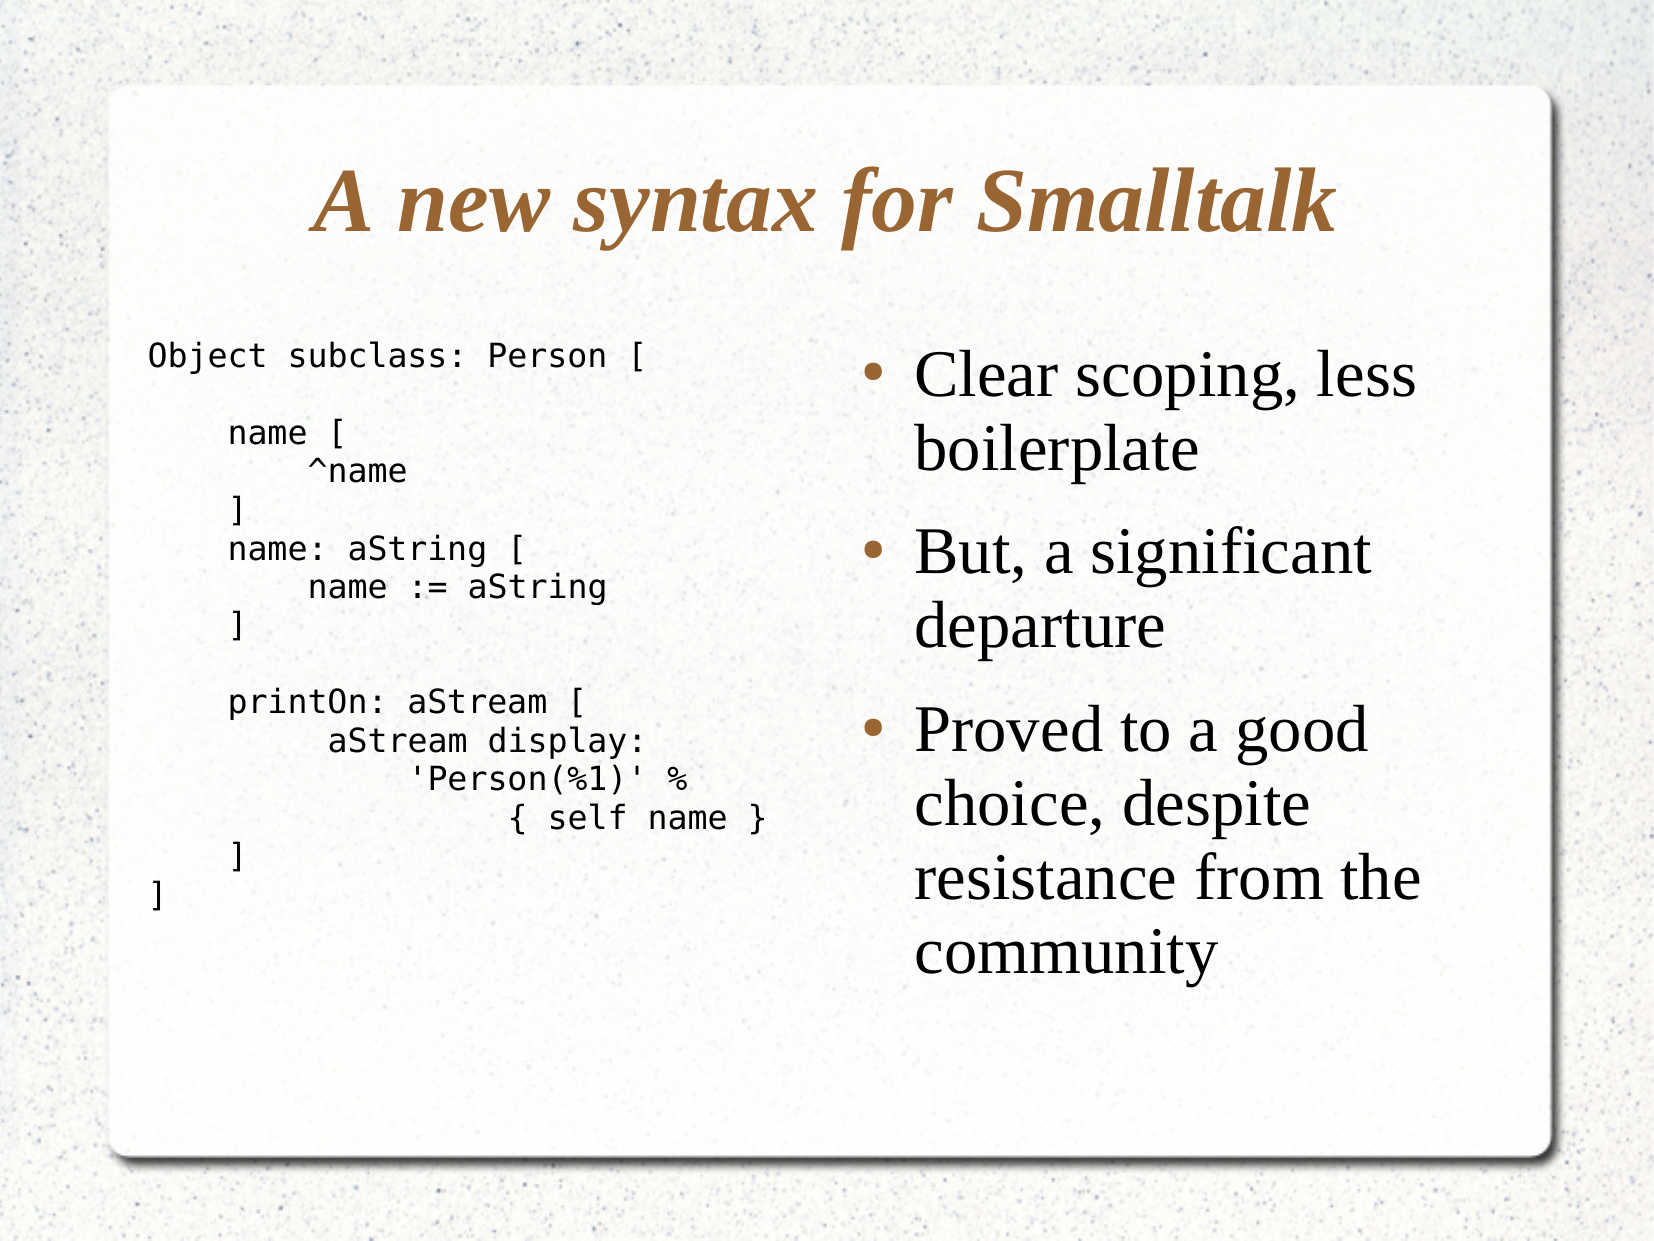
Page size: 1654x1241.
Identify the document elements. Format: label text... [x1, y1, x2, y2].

title A new syntax for Smalltalk [118, 96, 1536, 304]
list Object subclass: Person [ name [ ^name ] name: aString [ name := aString ] printOn: aStream [ aStream display: 'Person(%1)' % { self name } ] ] [147, 336, 811, 987]
picture [0, 0, 1654, 1241]
list Clear scoping, less boilerplate But, a significant departure Proved to a good choice, despite resistance from the community [843, 336, 1507, 989]
